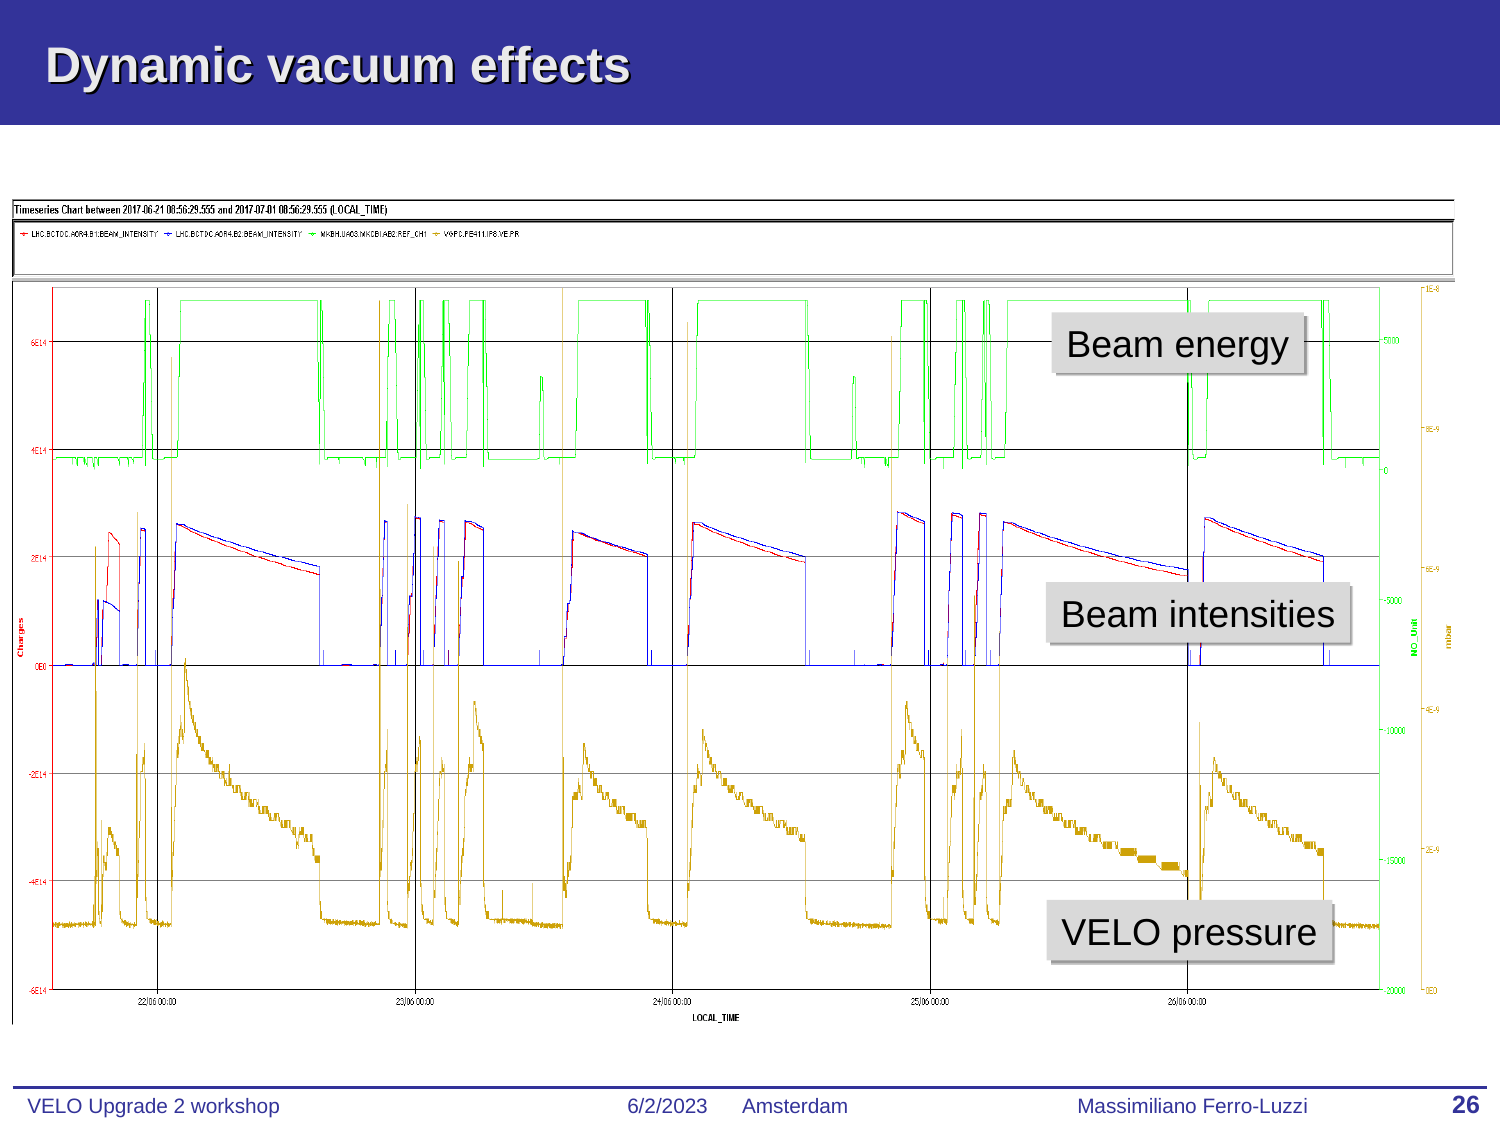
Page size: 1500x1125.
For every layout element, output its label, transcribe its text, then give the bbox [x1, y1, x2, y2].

picture [12, 199, 1455, 1026]
title Dynamic vacuum effects [0, 0, 1500, 125]
text_box Beam energy [1051, 312, 1304, 373]
text_box Beam intensities [1045, 582, 1351, 643]
text_box VELO pressure [1046, 899, 1333, 961]
